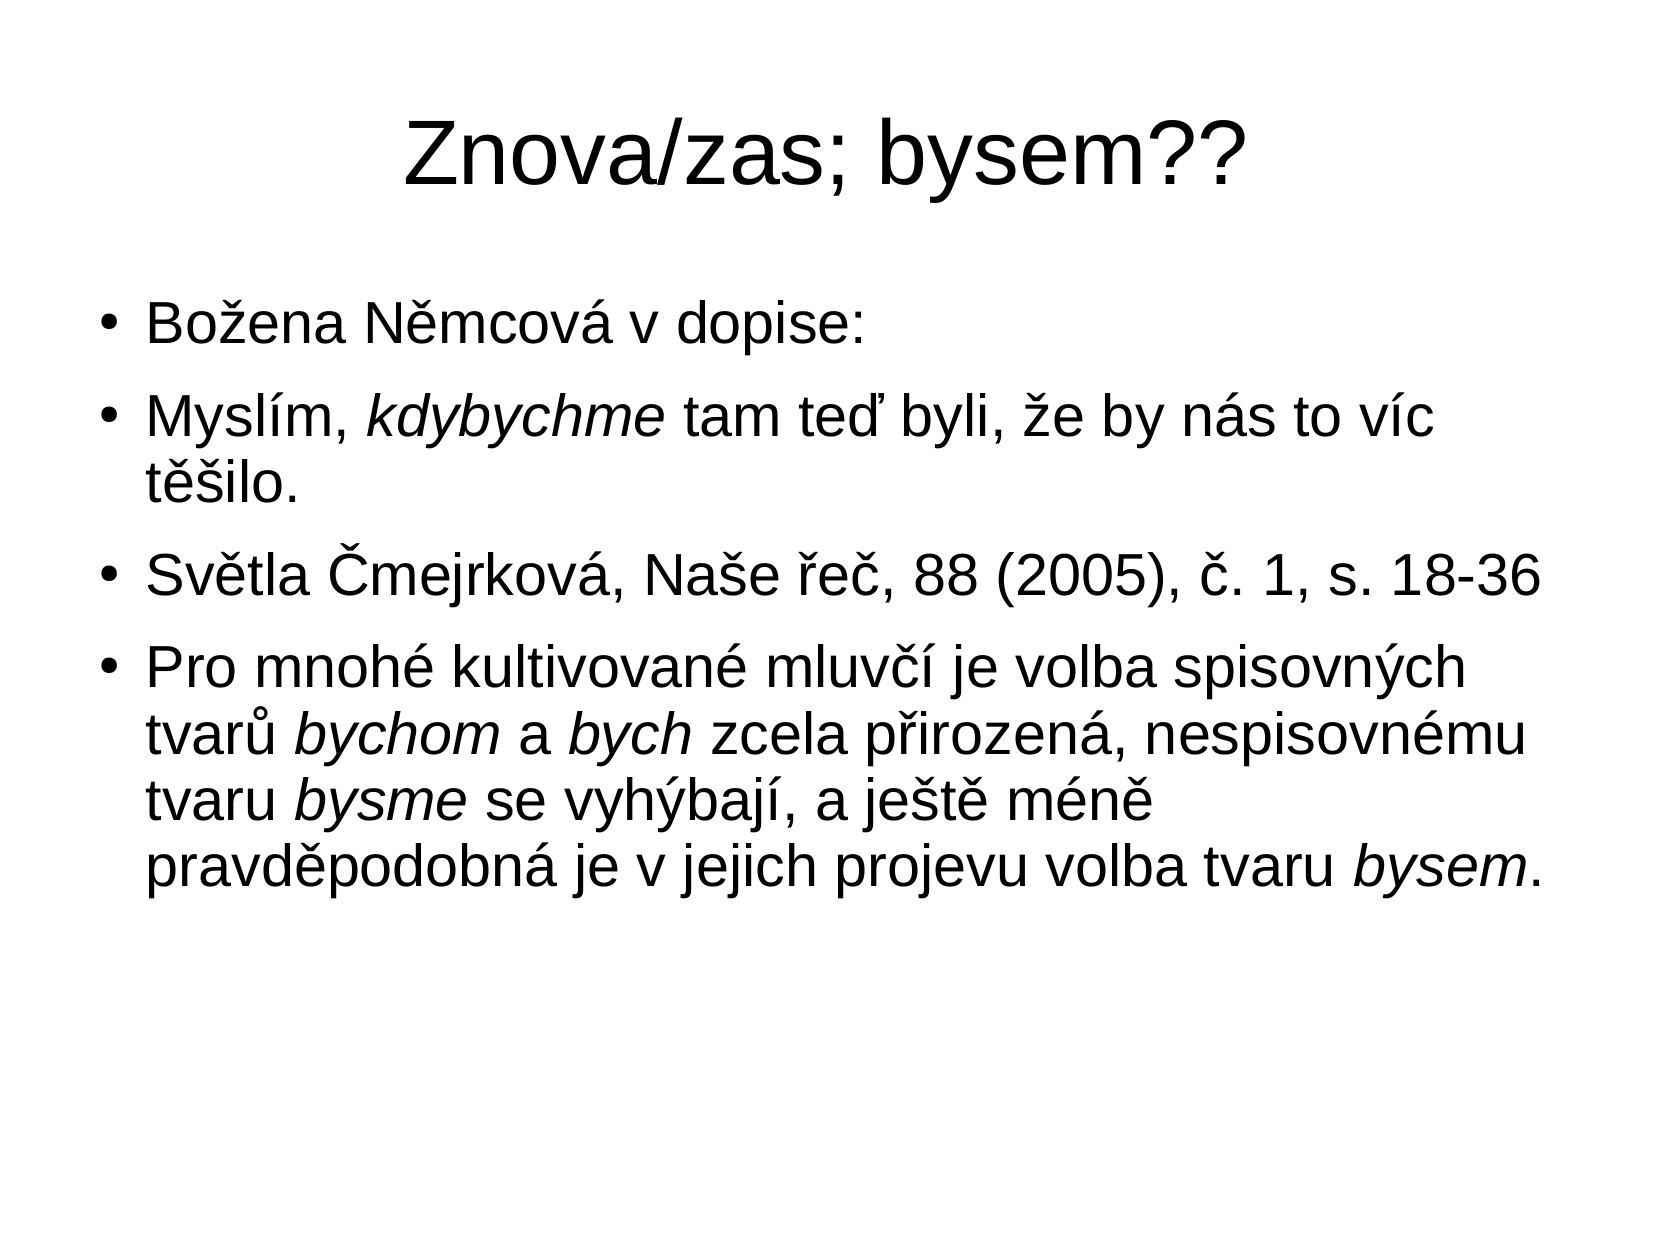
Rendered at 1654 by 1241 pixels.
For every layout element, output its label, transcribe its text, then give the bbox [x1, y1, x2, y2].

list Božena Němcová v dopise: Myslím, kdybychme tam teď byli, že by nás to víc těšilo. Světla Čmejrková, Naše řeč, 88 (2005), č. 1, s. 18-36 Pro mnohé kultivované mluvčí je volba spisovných tvarů bychom a bych zcela přirozená, nespisovnému tvaru bysme se vyhýbají, a ještě méně pravděpodobná je v jejich projevu volba tvaru bysem. [82, 290, 1571, 1010]
title Znova/zas; bysem?? [82, 49, 1571, 257]
